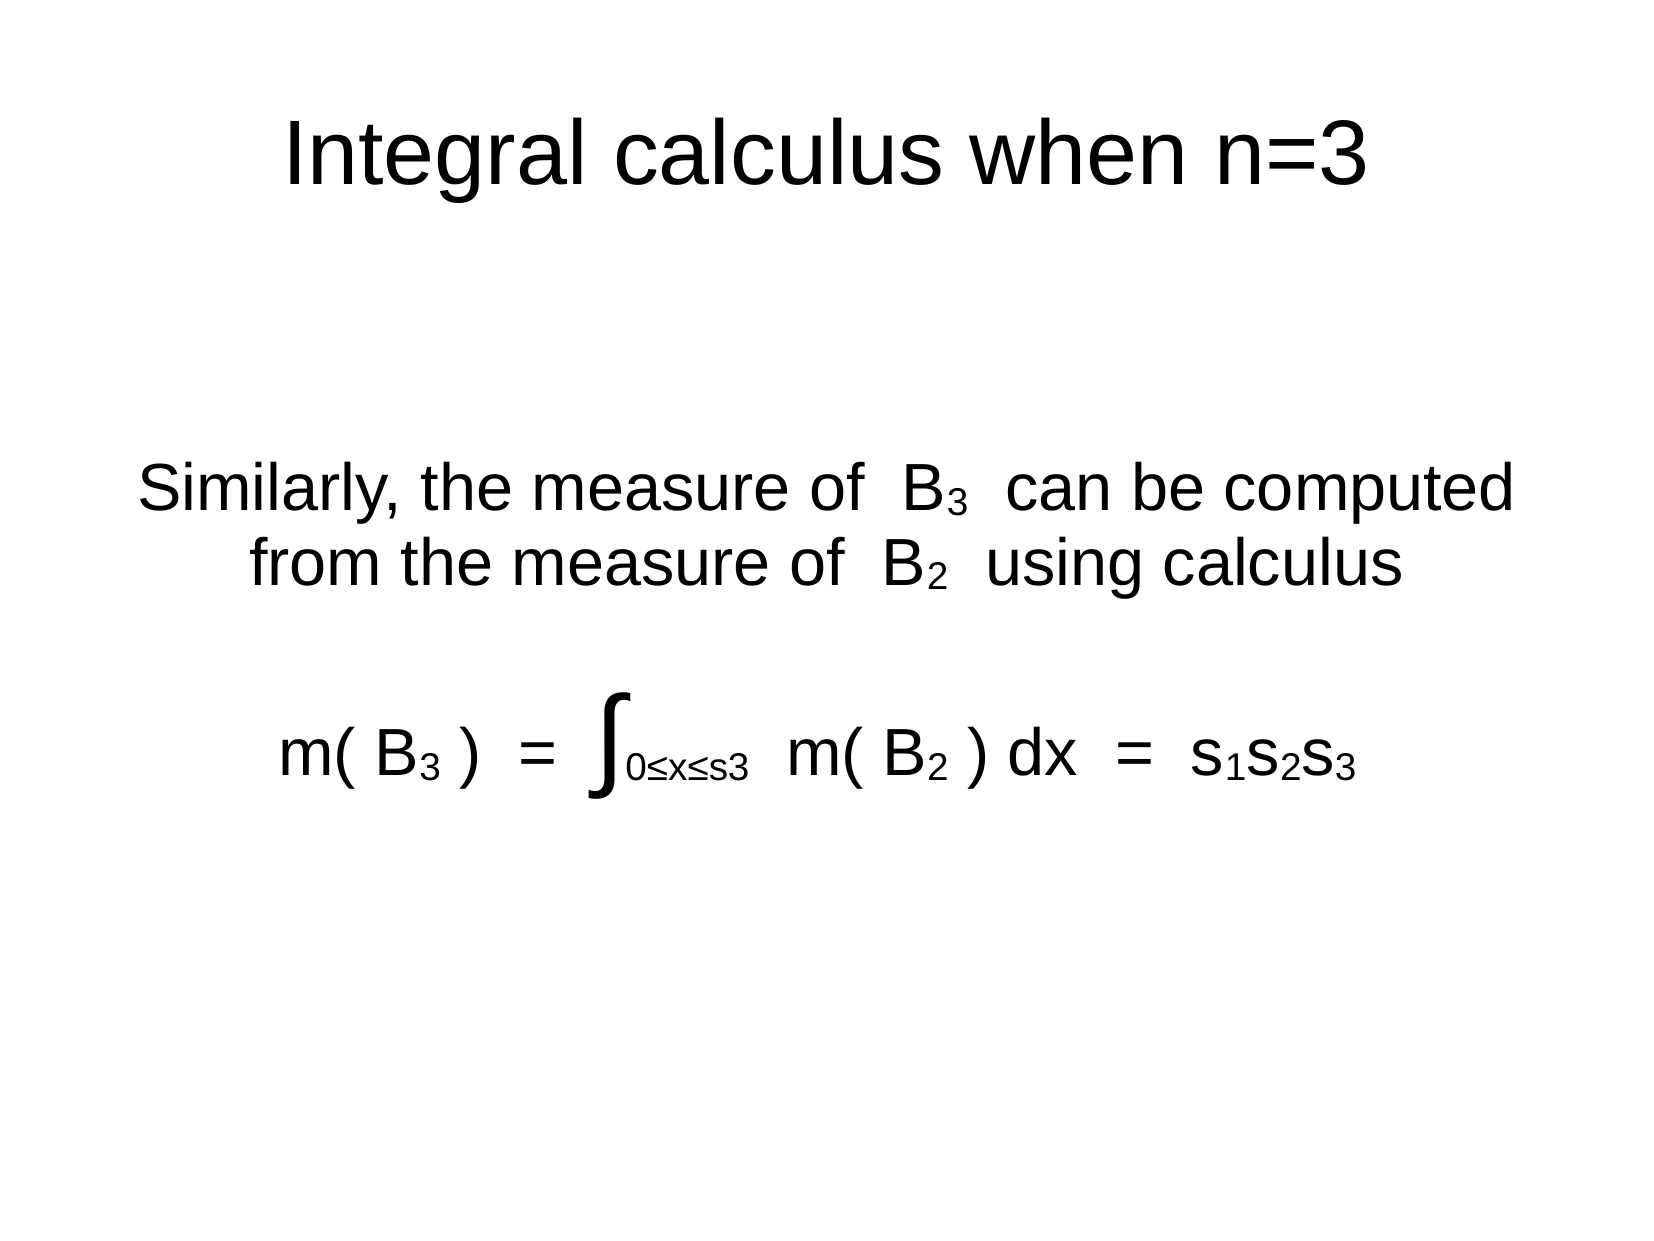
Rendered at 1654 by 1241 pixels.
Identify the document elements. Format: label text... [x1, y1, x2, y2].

subtitle Similarly, the measure of B3 can be computed from the measure of B2 using calculus m( B3 ) = ∫0≤x≤s3 m( B2 ) dx = s1s2s3 [82, 297, 1571, 1102]
title Integral calculus when n=3 [82, 56, 1571, 250]
